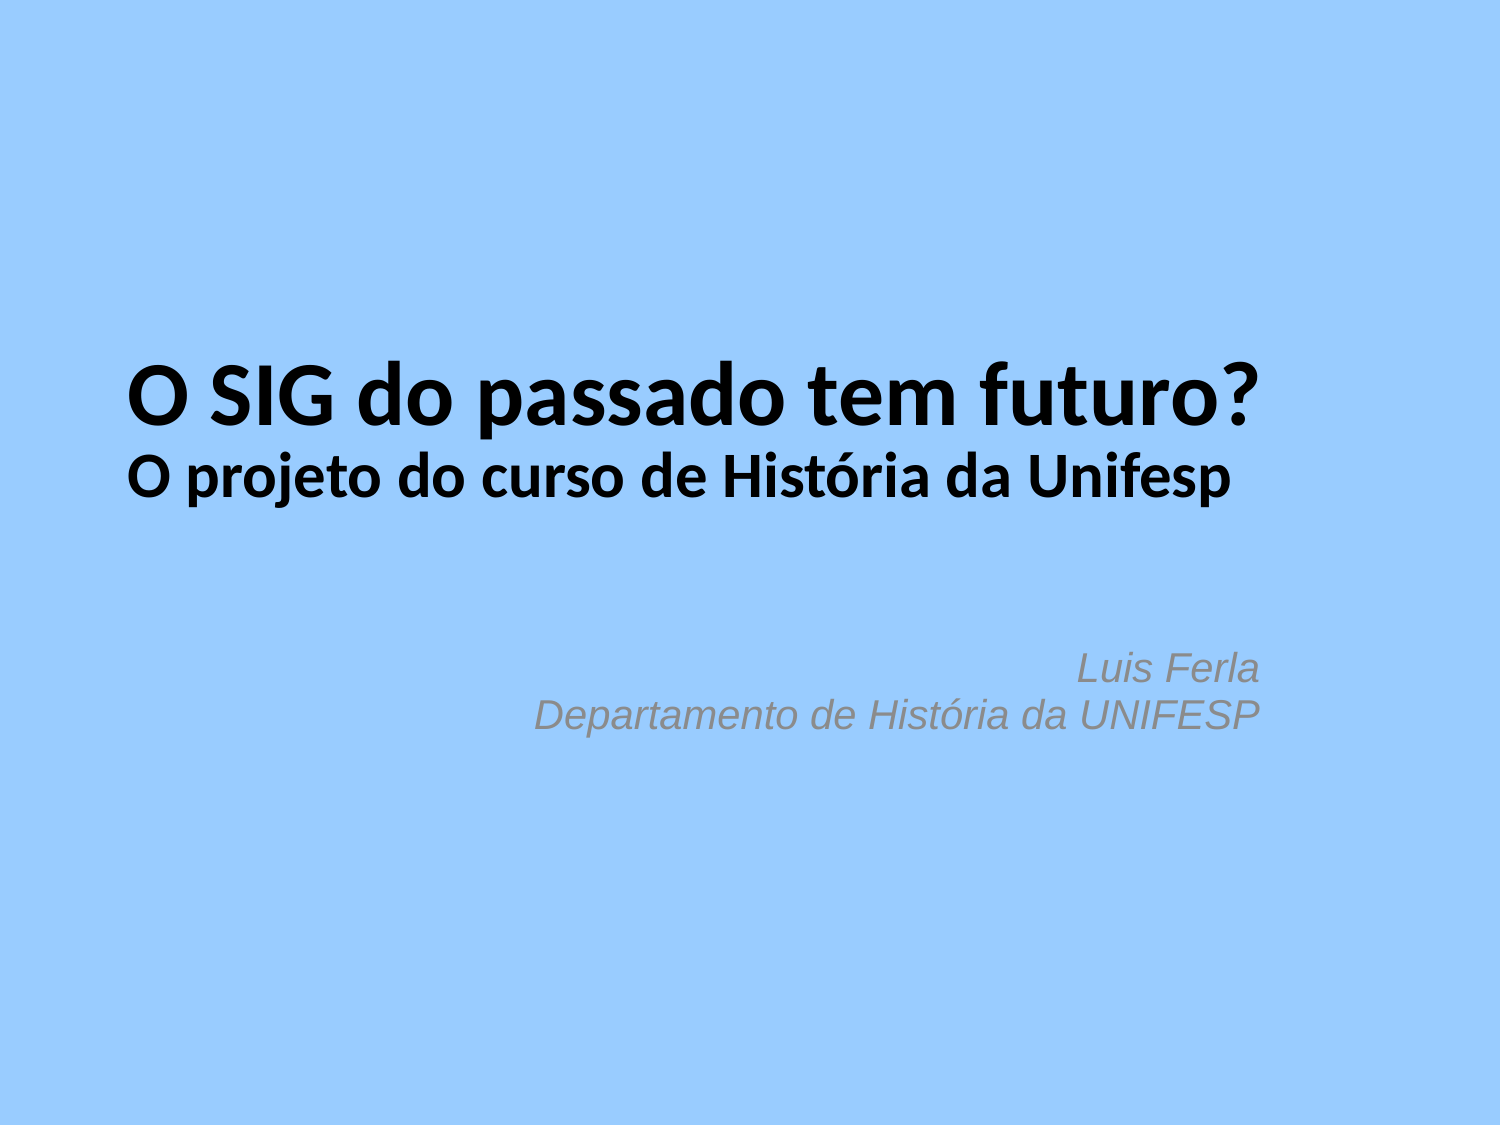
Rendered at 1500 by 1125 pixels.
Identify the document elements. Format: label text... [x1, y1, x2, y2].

text_box O SIG do passado tem futuro? O projeto do curso de História da Unifesp [112, 349, 1388, 850]
text_box Luis Ferla Departamento de História da UNIFESP [225, 637, 1275, 1125]
